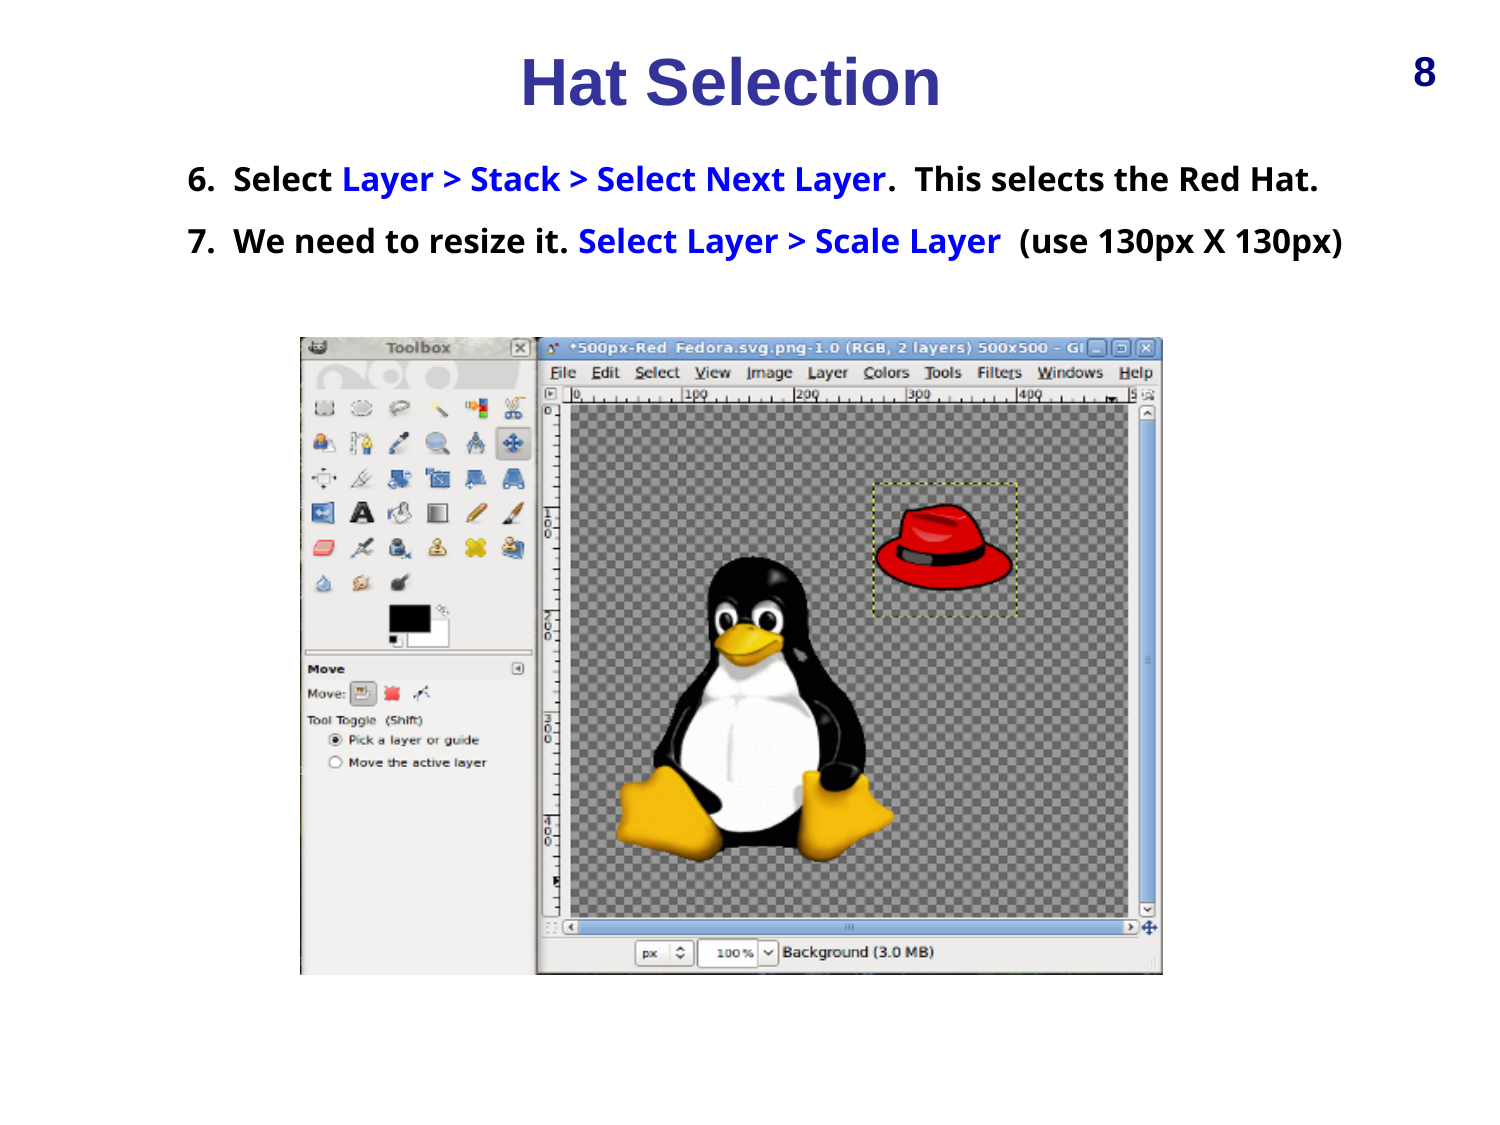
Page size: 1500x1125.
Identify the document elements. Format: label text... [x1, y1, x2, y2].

text_box 8 [1387, 37, 1463, 103]
subtitle 6. Select Layer > Stack > Select Next Layer. This selects the Red Hat. 7. We need to resize it. Select Layer > Scale Layer (use 130px X 130px) [187, 157, 1351, 263]
picture [300, 337, 1163, 976]
title Hat Selection [412, 45, 1051, 120]
